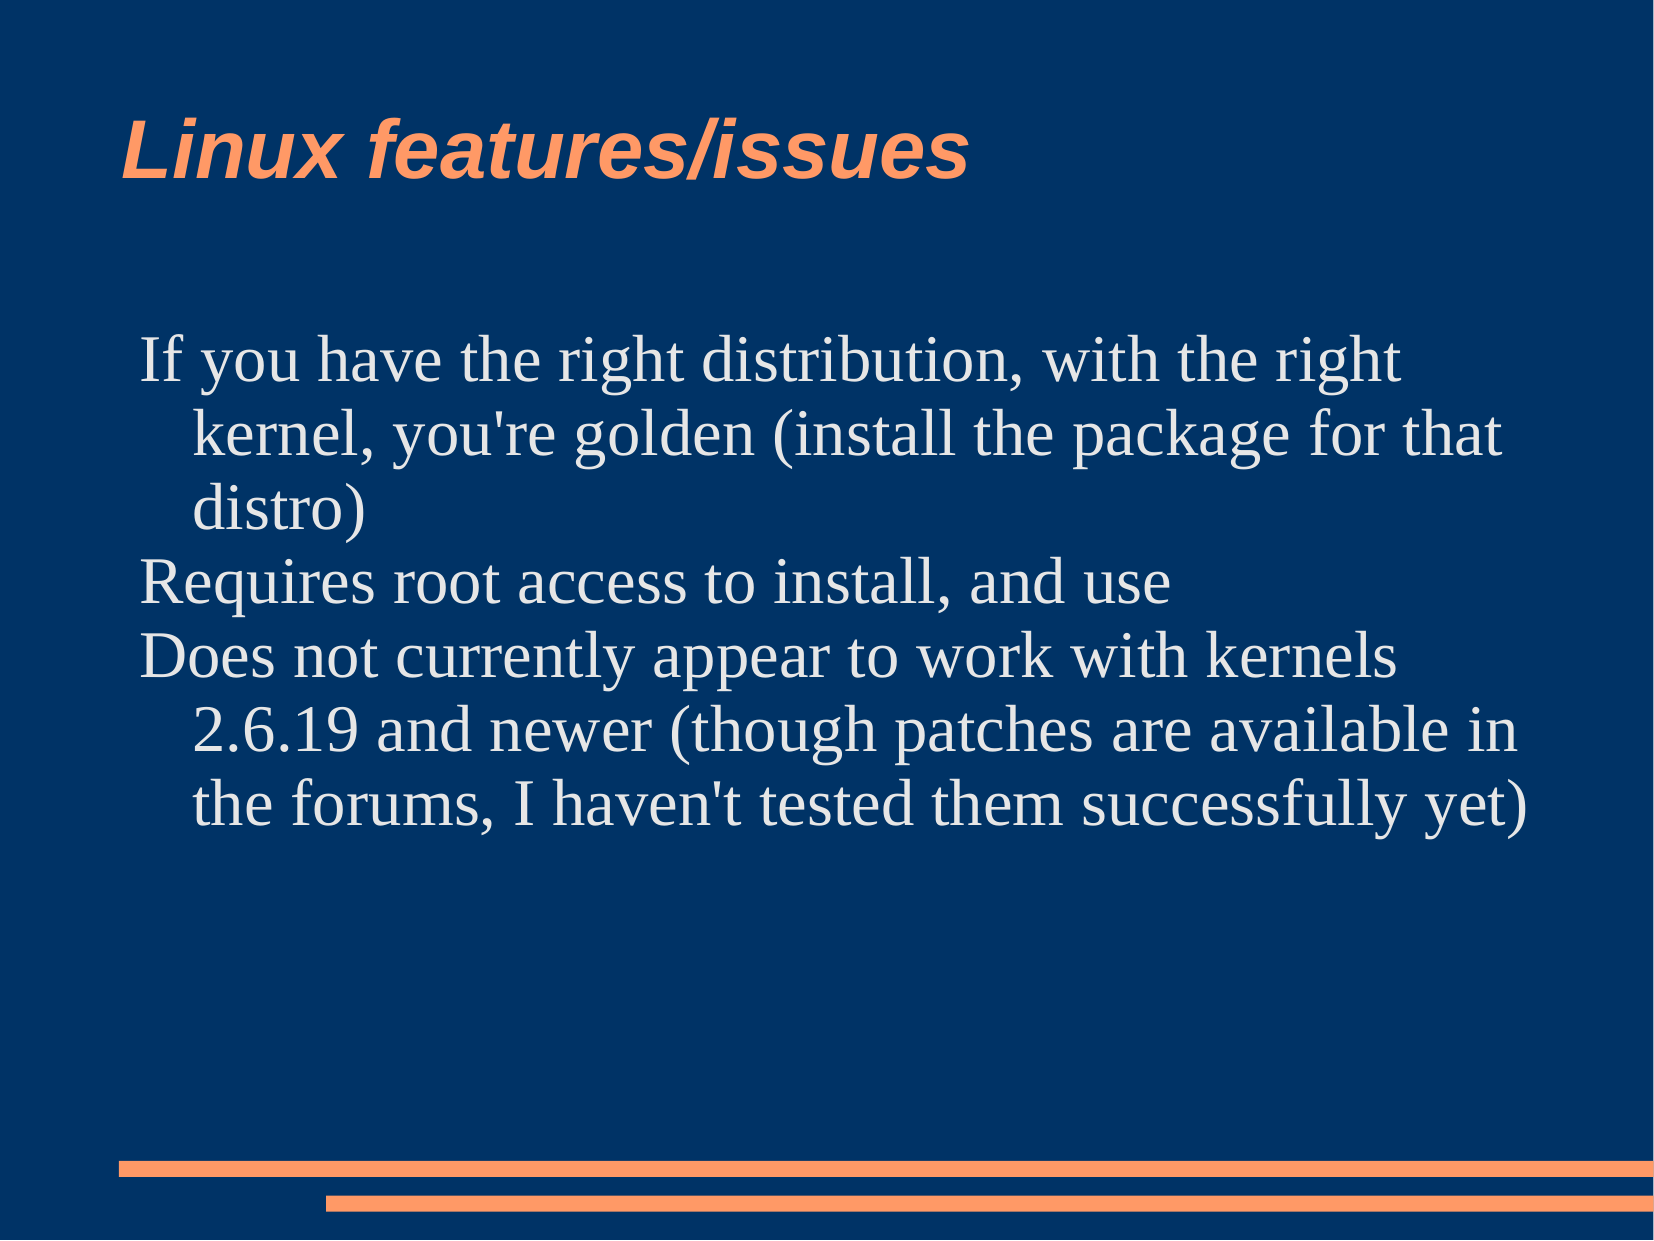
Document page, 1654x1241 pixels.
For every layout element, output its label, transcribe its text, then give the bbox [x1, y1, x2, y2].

list If you have the right distribution, with the right kernel, you're golden (install the package for that distro) Requires root access to install, and use Does not currently appear to work with kernels 2.6.19 and newer (though patches are available in the forums, I haven't tested them successfully yet) [121, 322, 1561, 1133]
title Linux features/issues [121, 46, 1534, 254]
